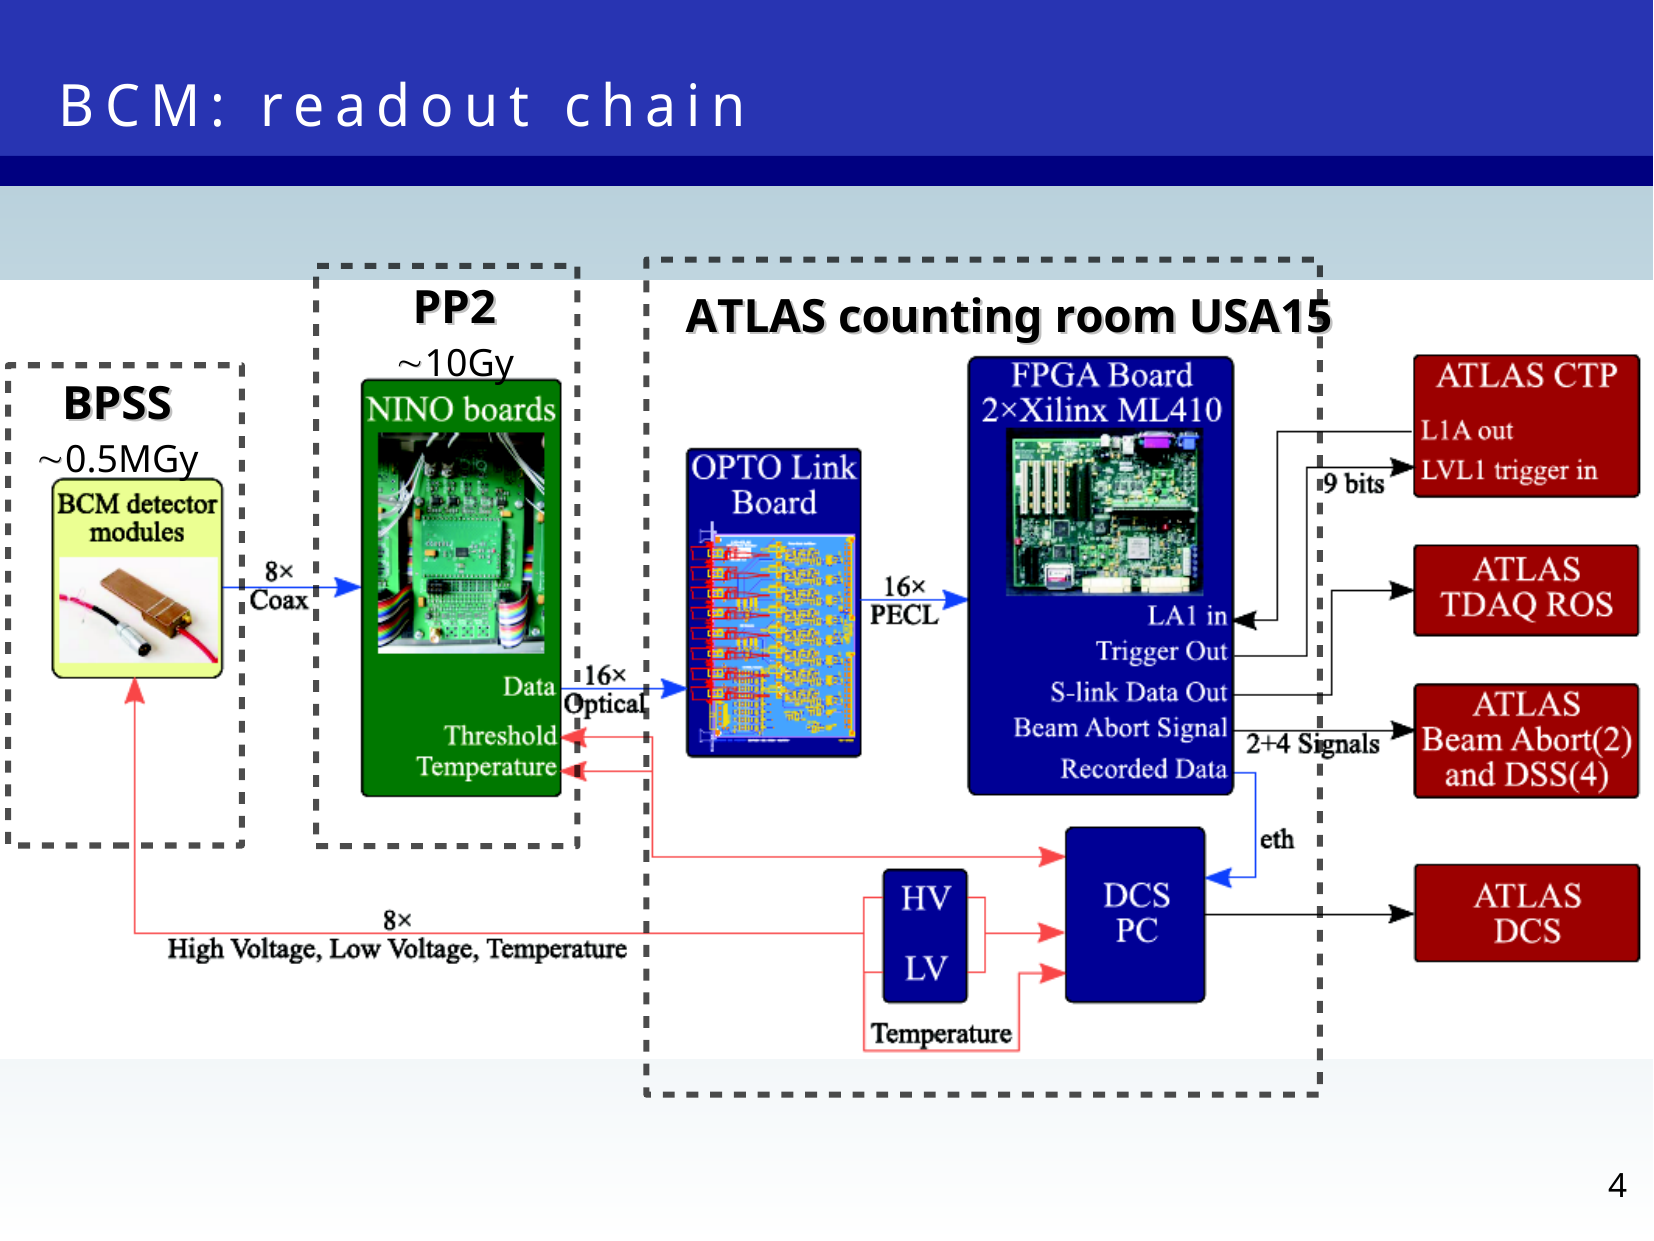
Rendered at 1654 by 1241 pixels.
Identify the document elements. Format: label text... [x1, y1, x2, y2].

title BCM: readout chain [58, 29, 1613, 178]
text_box PP2 ~10Gy [380, 266, 526, 383]
text_box ATLAS counting room USA15 [670, 275, 1364, 398]
text_box BPSS ~0.5MGy [20, 362, 210, 479]
picture [0, 280, 1653, 1059]
